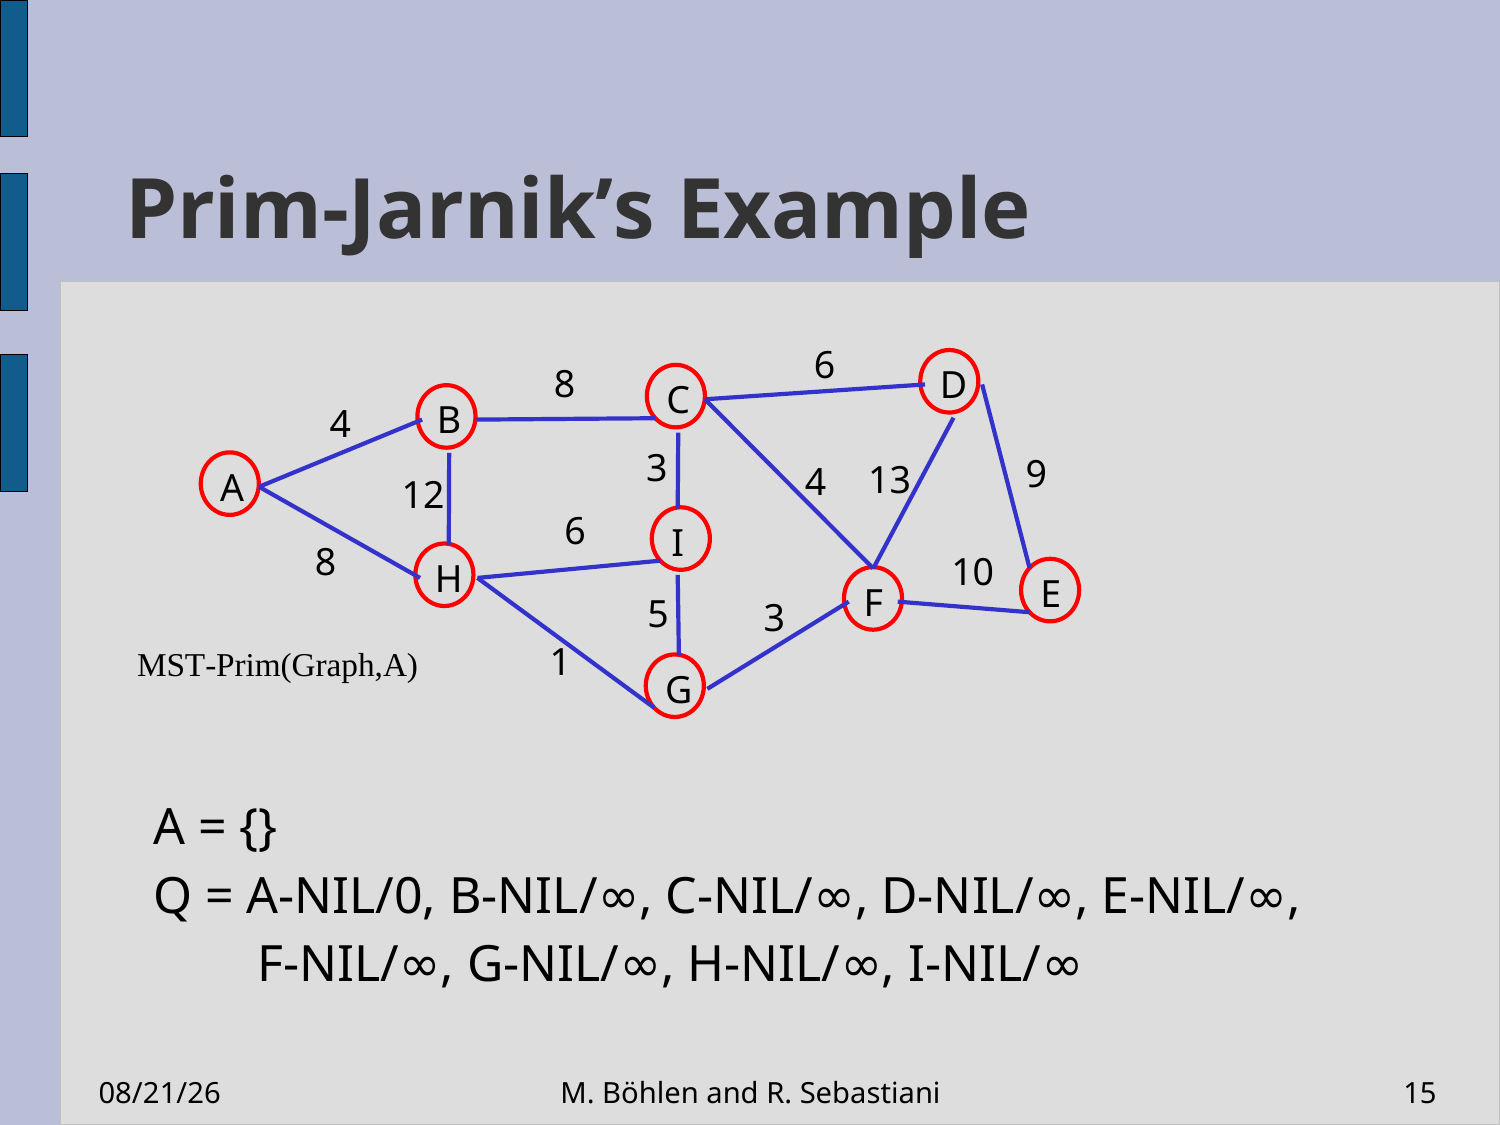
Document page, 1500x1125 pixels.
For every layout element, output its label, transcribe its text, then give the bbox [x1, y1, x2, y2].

text_box 10 [936, 537, 1010, 605]
title Prim-Jarnik’s Example [110, 67, 1392, 271]
text_box D [924, 351, 983, 418]
text_box 3 [631, 434, 683, 501]
text_box C [651, 366, 706, 433]
text_box 4 [790, 447, 842, 514]
text_box 6 [549, 496, 601, 564]
text_box 8 [539, 349, 591, 417]
text_box 9 [1010, 439, 1063, 507]
text_box H [420, 544, 478, 612]
text_box MST-Prim(Graph,A) [122, 639, 434, 692]
text_box 3 [748, 584, 800, 651]
text_box 4 [314, 389, 367, 457]
text_box 13 [853, 446, 927, 513]
text_box E [1025, 560, 1077, 627]
text_box 1 [534, 627, 587, 695]
text_box 8 [300, 528, 352, 595]
text_box A [205, 453, 260, 521]
text_box I [656, 508, 699, 575]
text_box 12 [386, 461, 460, 528]
text_box F [848, 568, 898, 635]
text_box 6 [798, 330, 851, 398]
text_box G [650, 655, 708, 723]
text_box A = {} Q = A-NIL/0, B-NIL/∞, C-NIL/∞, D-NIL/∞, E-NIL/∞, F-NIL/∞, G-NIL/∞, H-NIL/∞, I-NIL/∞ [138, 783, 1357, 980]
text_box 5 [632, 579, 685, 647]
text_box B [422, 386, 477, 453]
